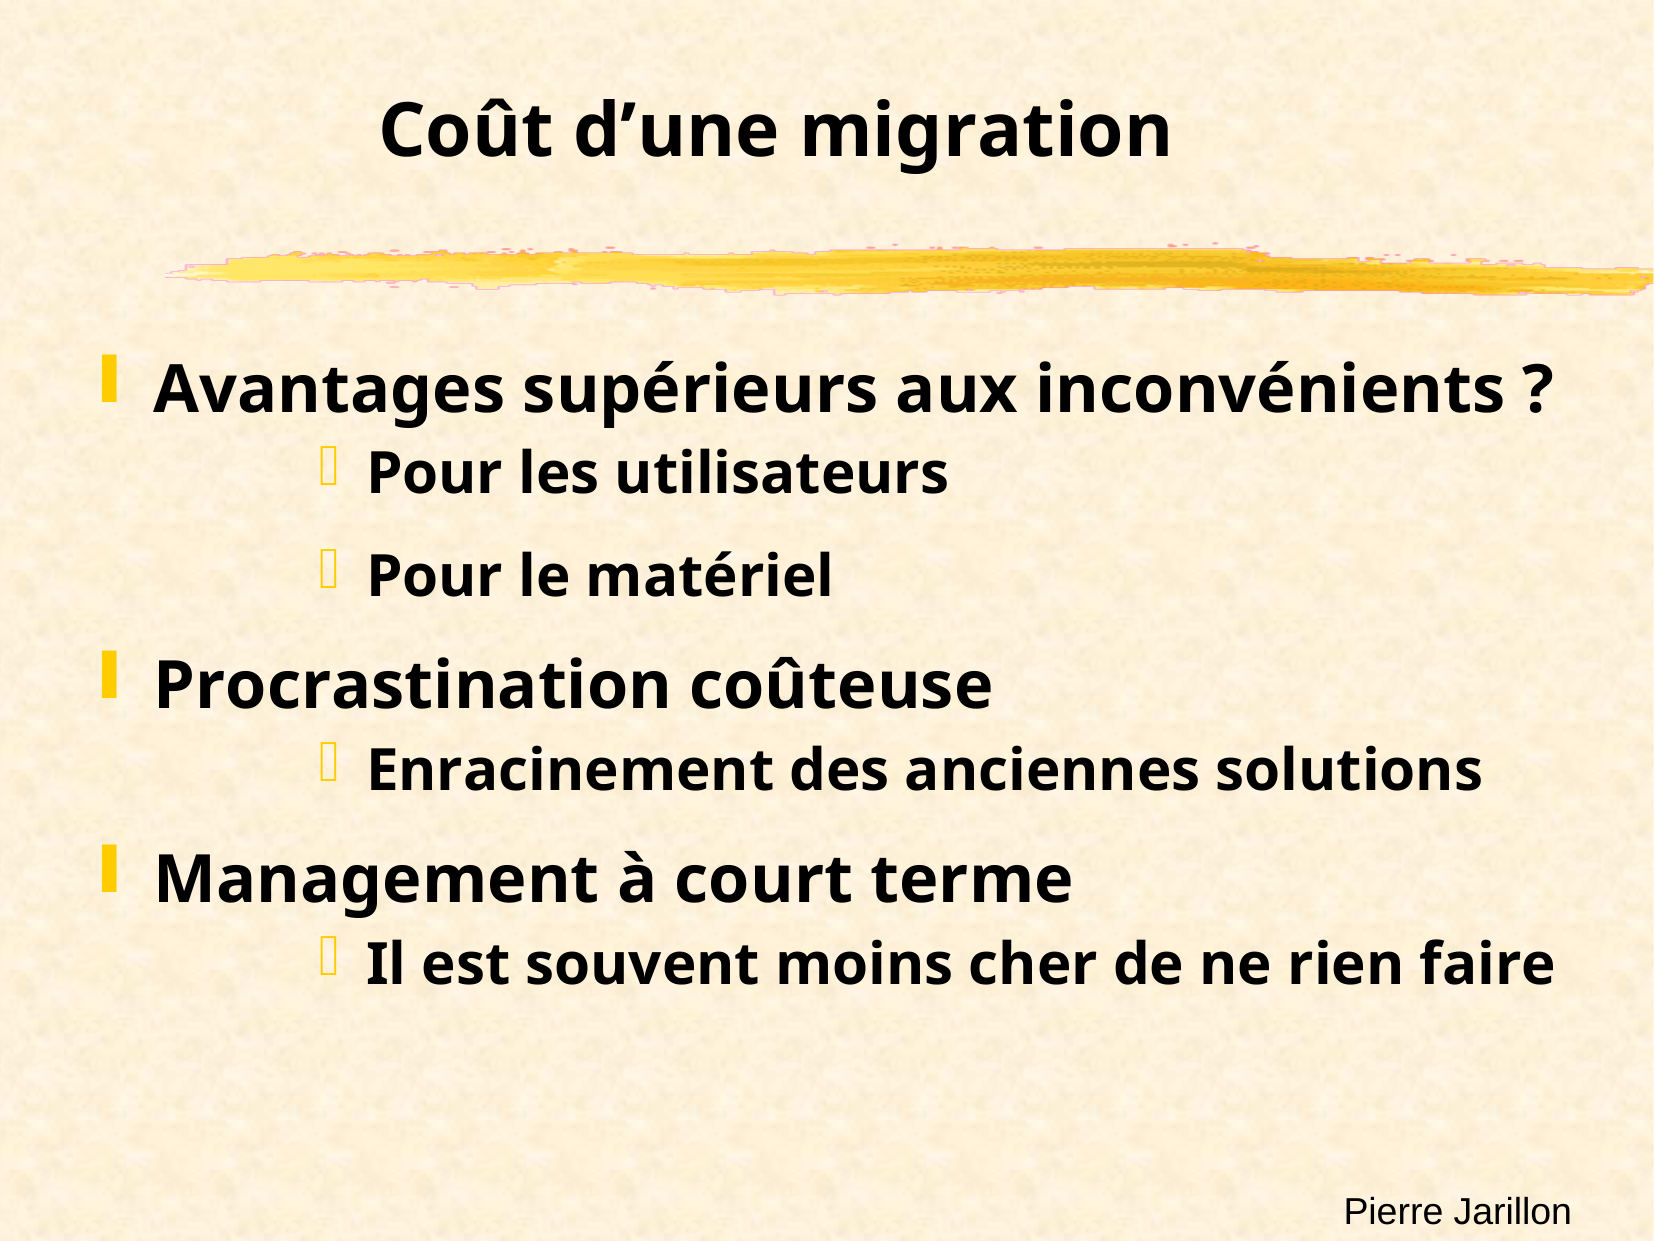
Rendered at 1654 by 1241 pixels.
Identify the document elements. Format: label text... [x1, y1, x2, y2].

title Coût d’une migration [73, 2, 1479, 254]
picture [0, 0, 1654, 1241]
list Avantages supérieurs aux inconvénients ? Pour les utilisateurs Pour le matériel Procrastination coûteuse Enracinement des anciennes solutions Management à court terme Il est souvent moins cher de ne rien faire [82, 340, 1621, 1130]
